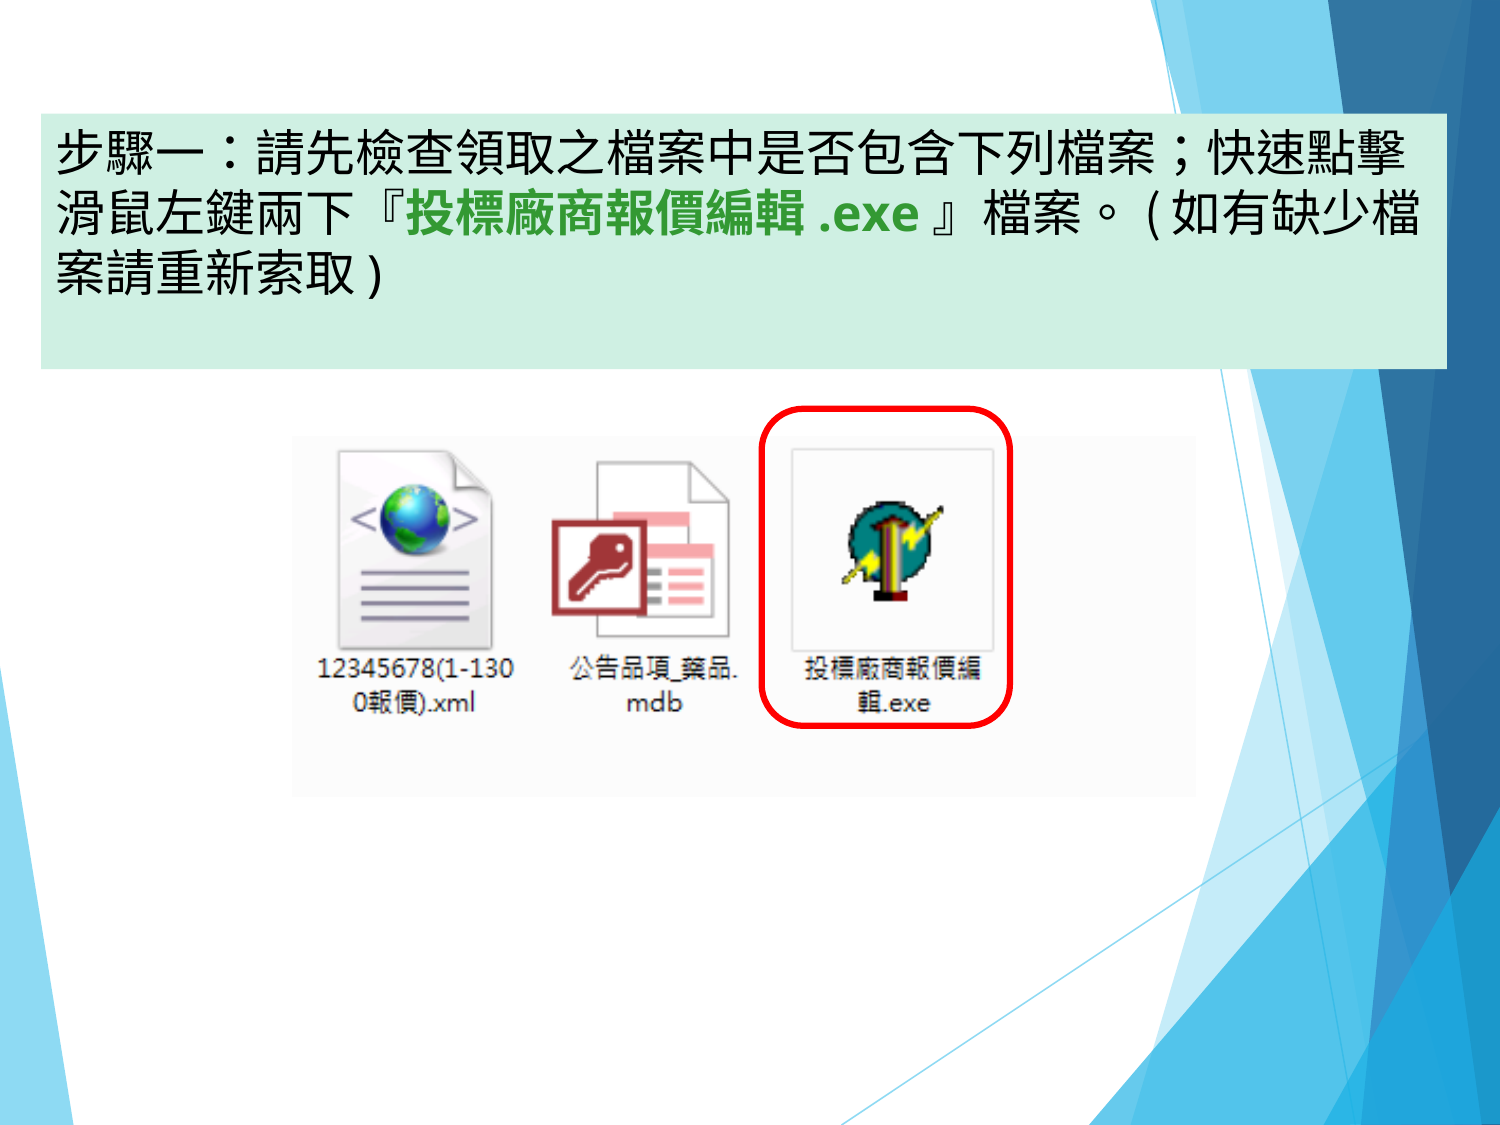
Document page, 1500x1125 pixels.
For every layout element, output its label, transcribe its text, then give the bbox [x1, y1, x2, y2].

picture [292, 436, 1196, 797]
picture [765, 436, 1006, 722]
text_box 步驟一：請先檢查領取之檔案中是否包含下列檔案；快速點擊滑鼠左鍵兩下『投標廠商報價編輯.exe』檔案。(如有缺少檔案請重新索取) [41, 113, 1447, 370]
